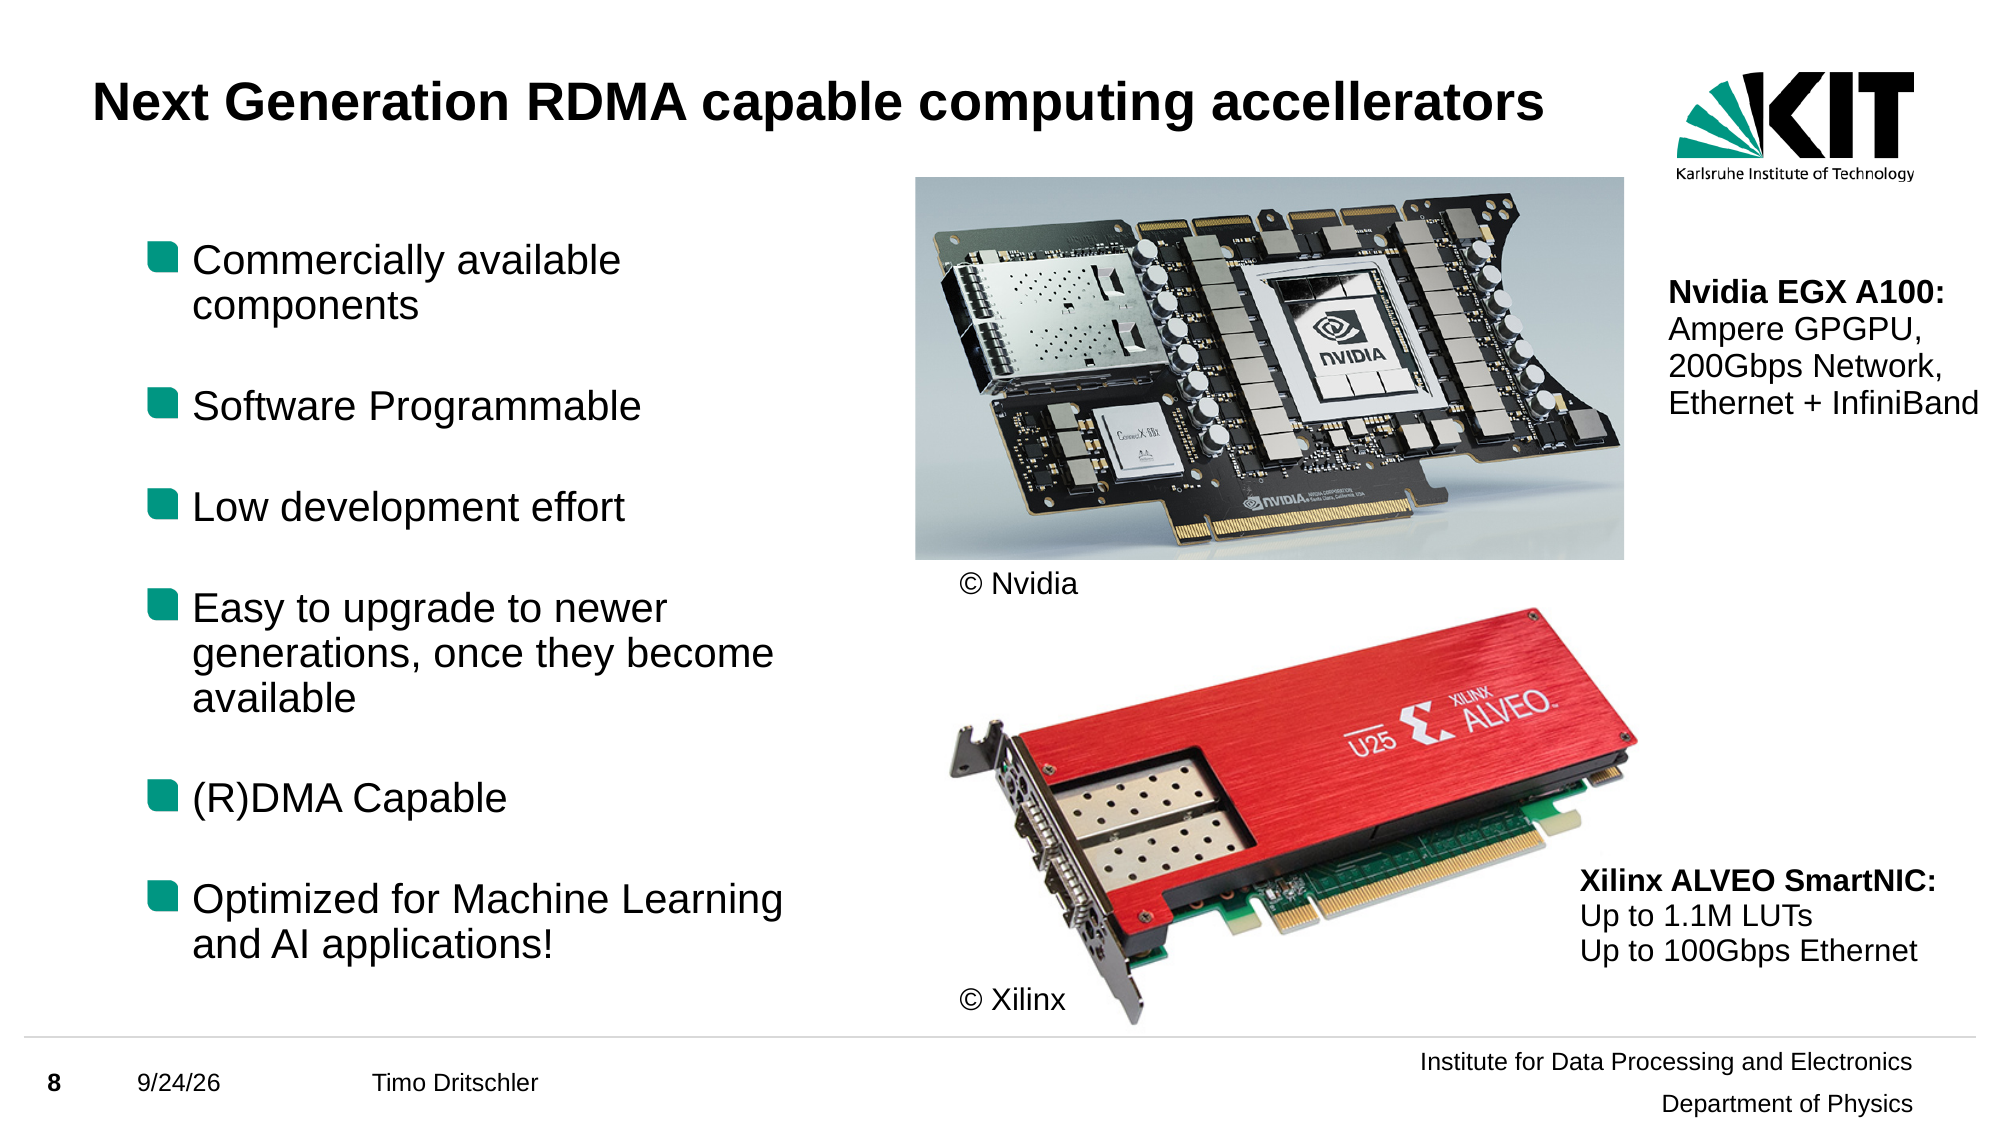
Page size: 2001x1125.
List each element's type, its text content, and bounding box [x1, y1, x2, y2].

picture [944, 599, 1654, 1034]
text_box © Xilinx [944, 974, 1123, 1035]
slide_number <number> [47, 1038, 119, 1125]
picture [1677, 72, 1914, 182]
picture [915, 177, 1625, 560]
text_box Nvidia EGX A100: Ampere GPGPU, 200Gbps Network, Ethernet + InfiniBand [1653, 265, 2000, 540]
list Commercially available components Software Programmable Low development effort Easy to upgrade to newer generations, once they become available (R)DMA Capable Optimized for Machine Learning and AI applications! [147, 238, 858, 975]
text_box Xilinx ALVEO SmartNIC: Up to 1.1M LUTs Up to 100Gbps Ethernet [1564, 856, 1979, 1093]
text_box © Nvidia [944, 559, 1123, 620]
slide_number 3/10/21 [137, 1038, 362, 1125]
title Next Generation RDMA capable computing accellerators [92, 29, 1595, 132]
